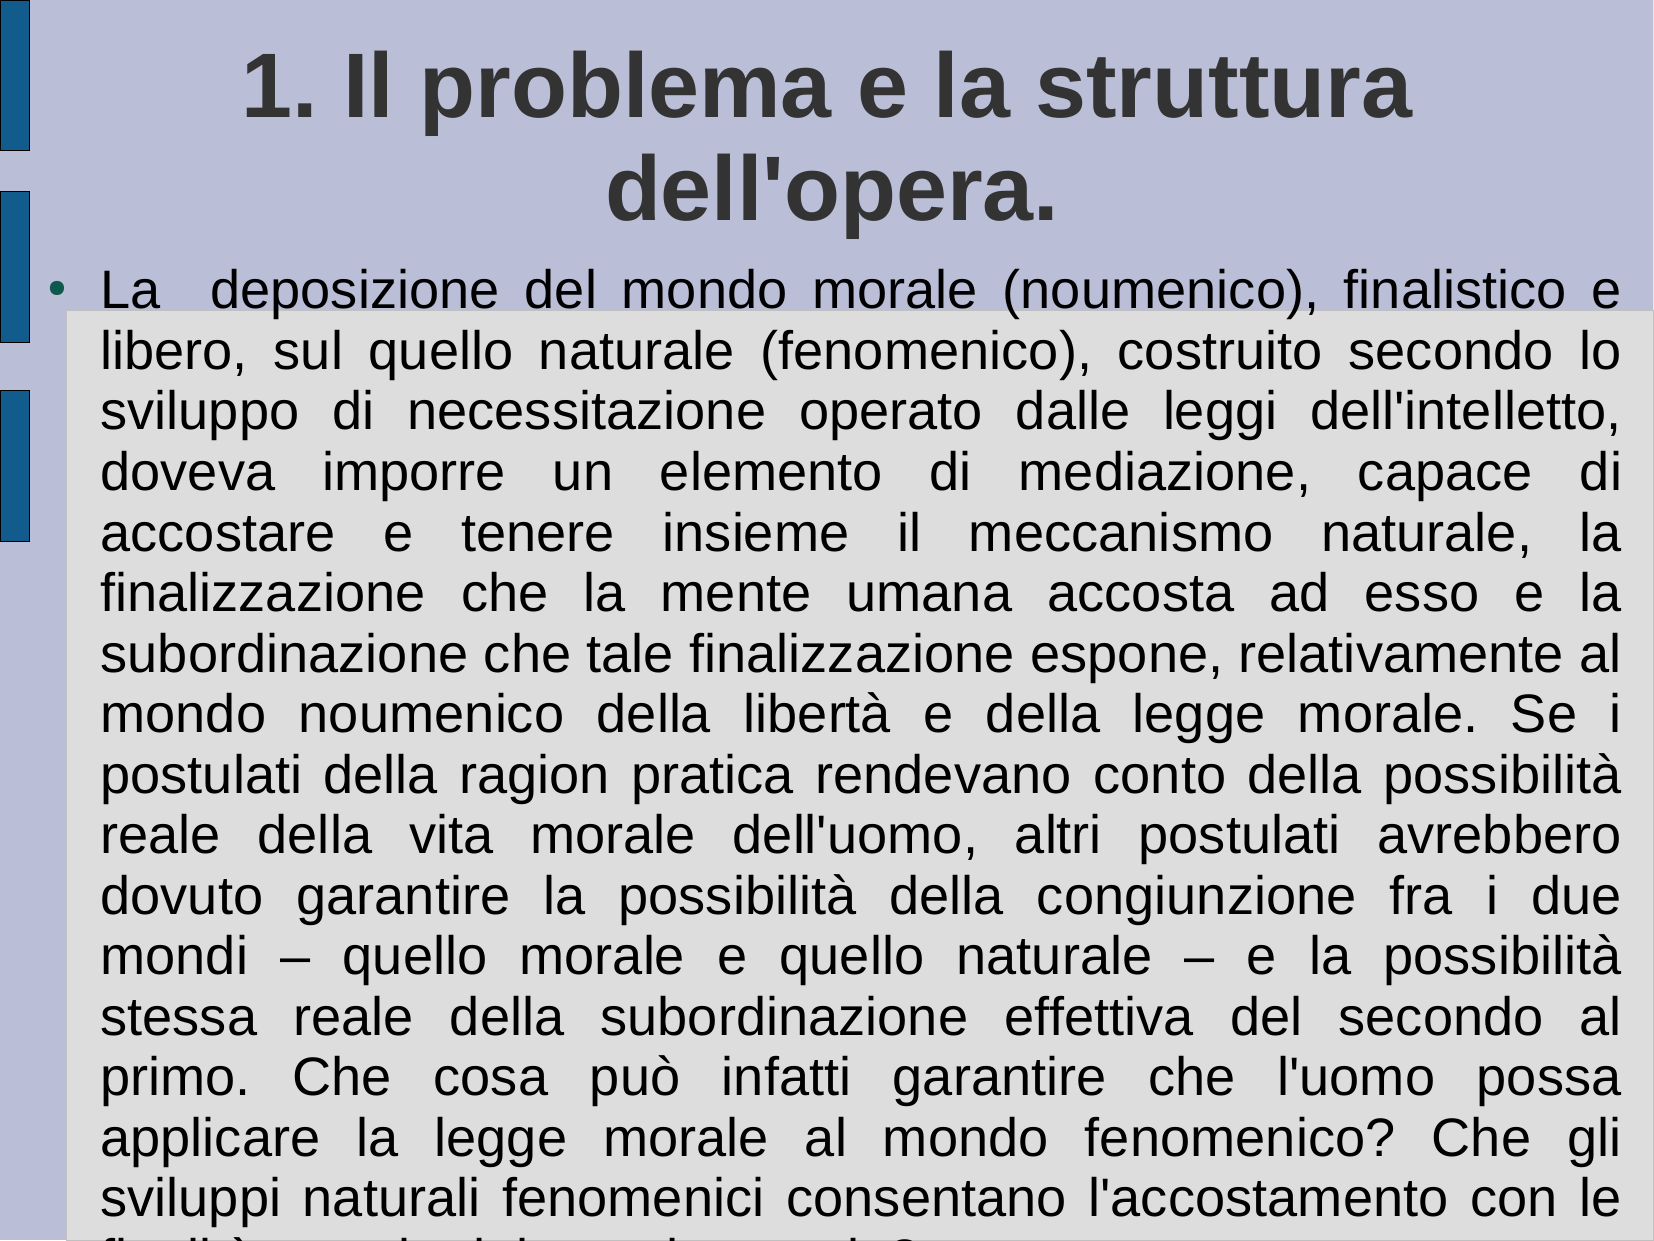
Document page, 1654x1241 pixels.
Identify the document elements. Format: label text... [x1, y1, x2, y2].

title 1. Il problema e la struttura dell'opera. [121, 34, 1534, 240]
list La deposizione del mondo morale (noumenico), finalistico e libero, sul quello naturale (fenomenico), costruito secondo lo sviluppo di necessitazione operato dalle leggi dell'intelletto, doveva imporre un elemento di mediazione, capace di accostare e tenere insieme il meccanismo naturale, la finalizzazione che la mente umana accosta ad esso e la subordinazione che tale finalizzazione espone, relativamente al mondo noumenico della libertà e della legge morale. Se i postulati della ragion pratica rendevano conto della possibilità reale della vita morale dell'uomo, altri postulati avrebbero dovuto garantire la possibilità della congiunzione fra i due mondi – quello morale e quello naturale – e la possibilità stessa reale della subordinazione effettiva del secondo al primo. Che cosa può infatti garantire che l'uomo possa applicare la legge morale al mondo fenomenico? Che gli sviluppi naturali fenomenici consentano l'accostamento con le finalità proprie del mondo morale? [29, 259, 1625, 1229]
